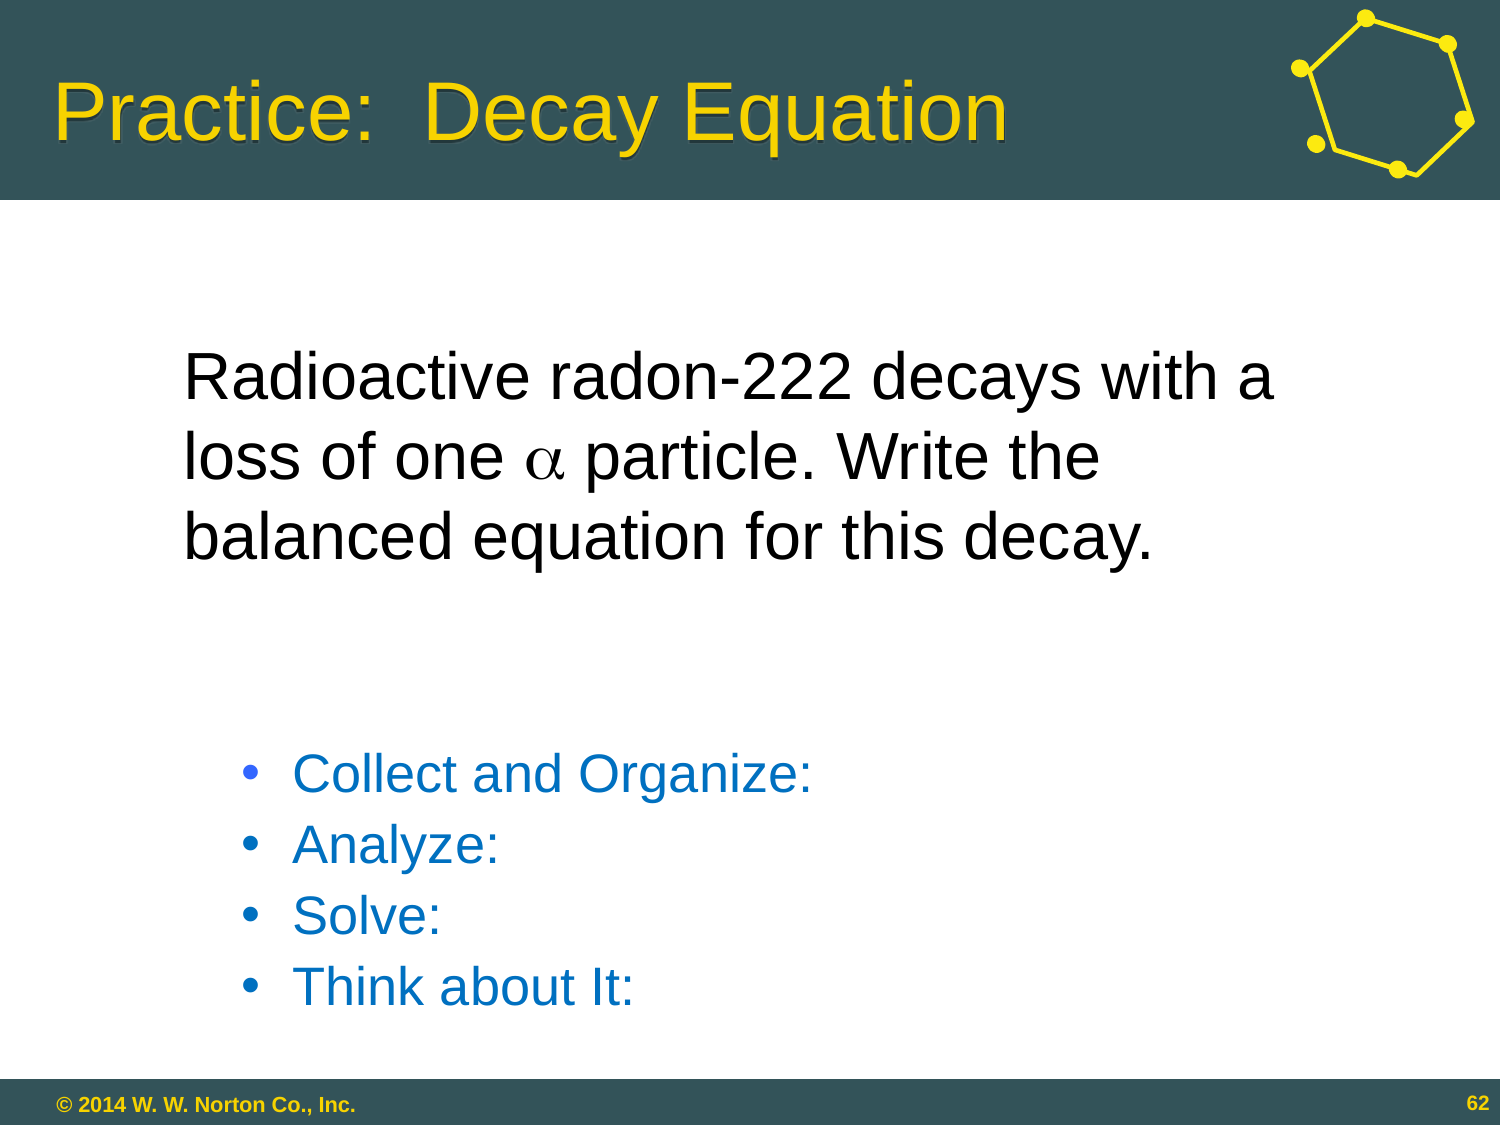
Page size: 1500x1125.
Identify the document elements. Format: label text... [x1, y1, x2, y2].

text_box Collect and Organize: Analyze: Solve: Think about It: [187, 738, 994, 1025]
text_box <number> [1374, 1086, 1500, 1119]
list Radioactive radon-222 decays with a loss of one  particle. Write the balanced equation for this decay. [112, 324, 1388, 663]
slide_number 21 - <number> [112, 1025, 263, 1100]
title Practice: Decay Equation [37, 19, 1118, 195]
